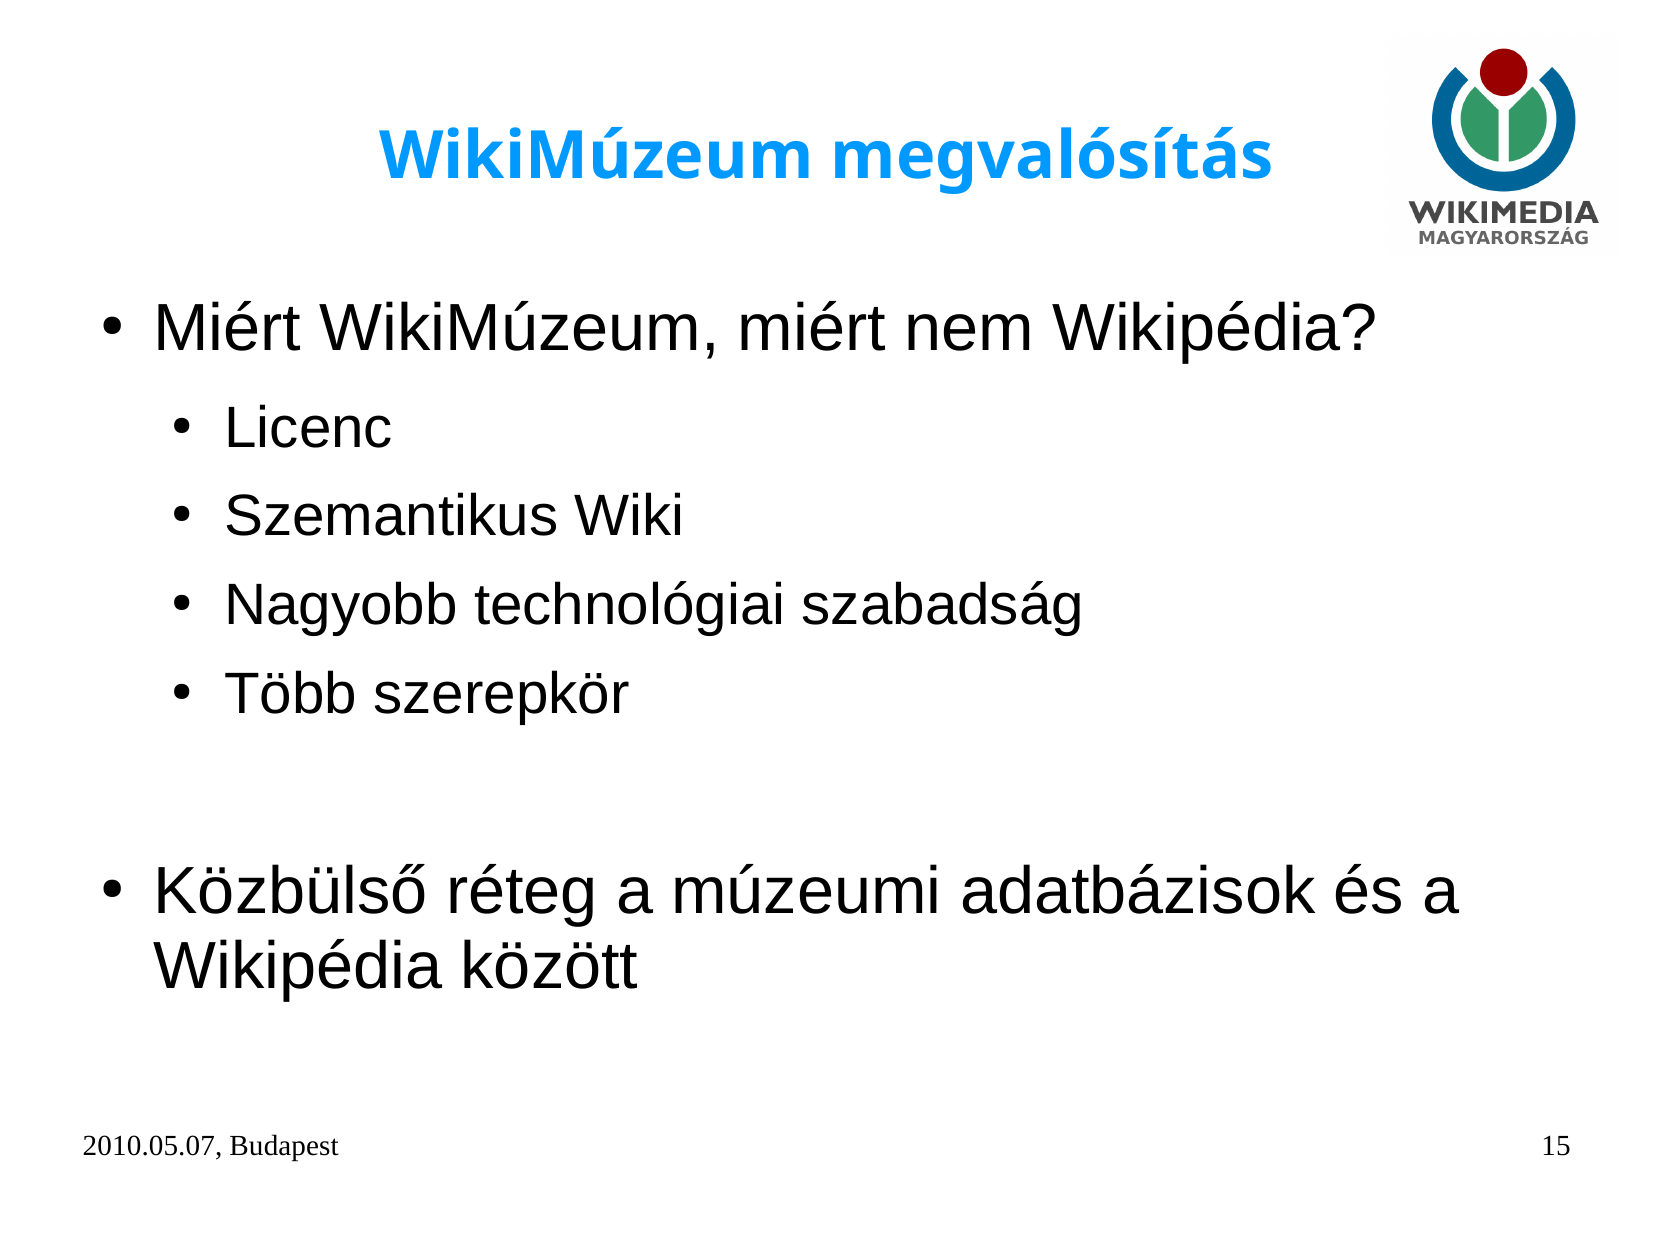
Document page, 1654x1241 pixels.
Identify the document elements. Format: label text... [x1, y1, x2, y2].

title WikiMúzeum megvalósítás [82, 49, 1571, 257]
picture [1386, 34, 1621, 258]
list Miért WikiMúzeum, miért nem Wikipédia? Licenc Szemantikus Wiki Nagyobb technológiai szabadság Több szerepkör Közbülső réteg a múzeumi adatbázisok és a Wikipédia között [82, 290, 1571, 1109]
